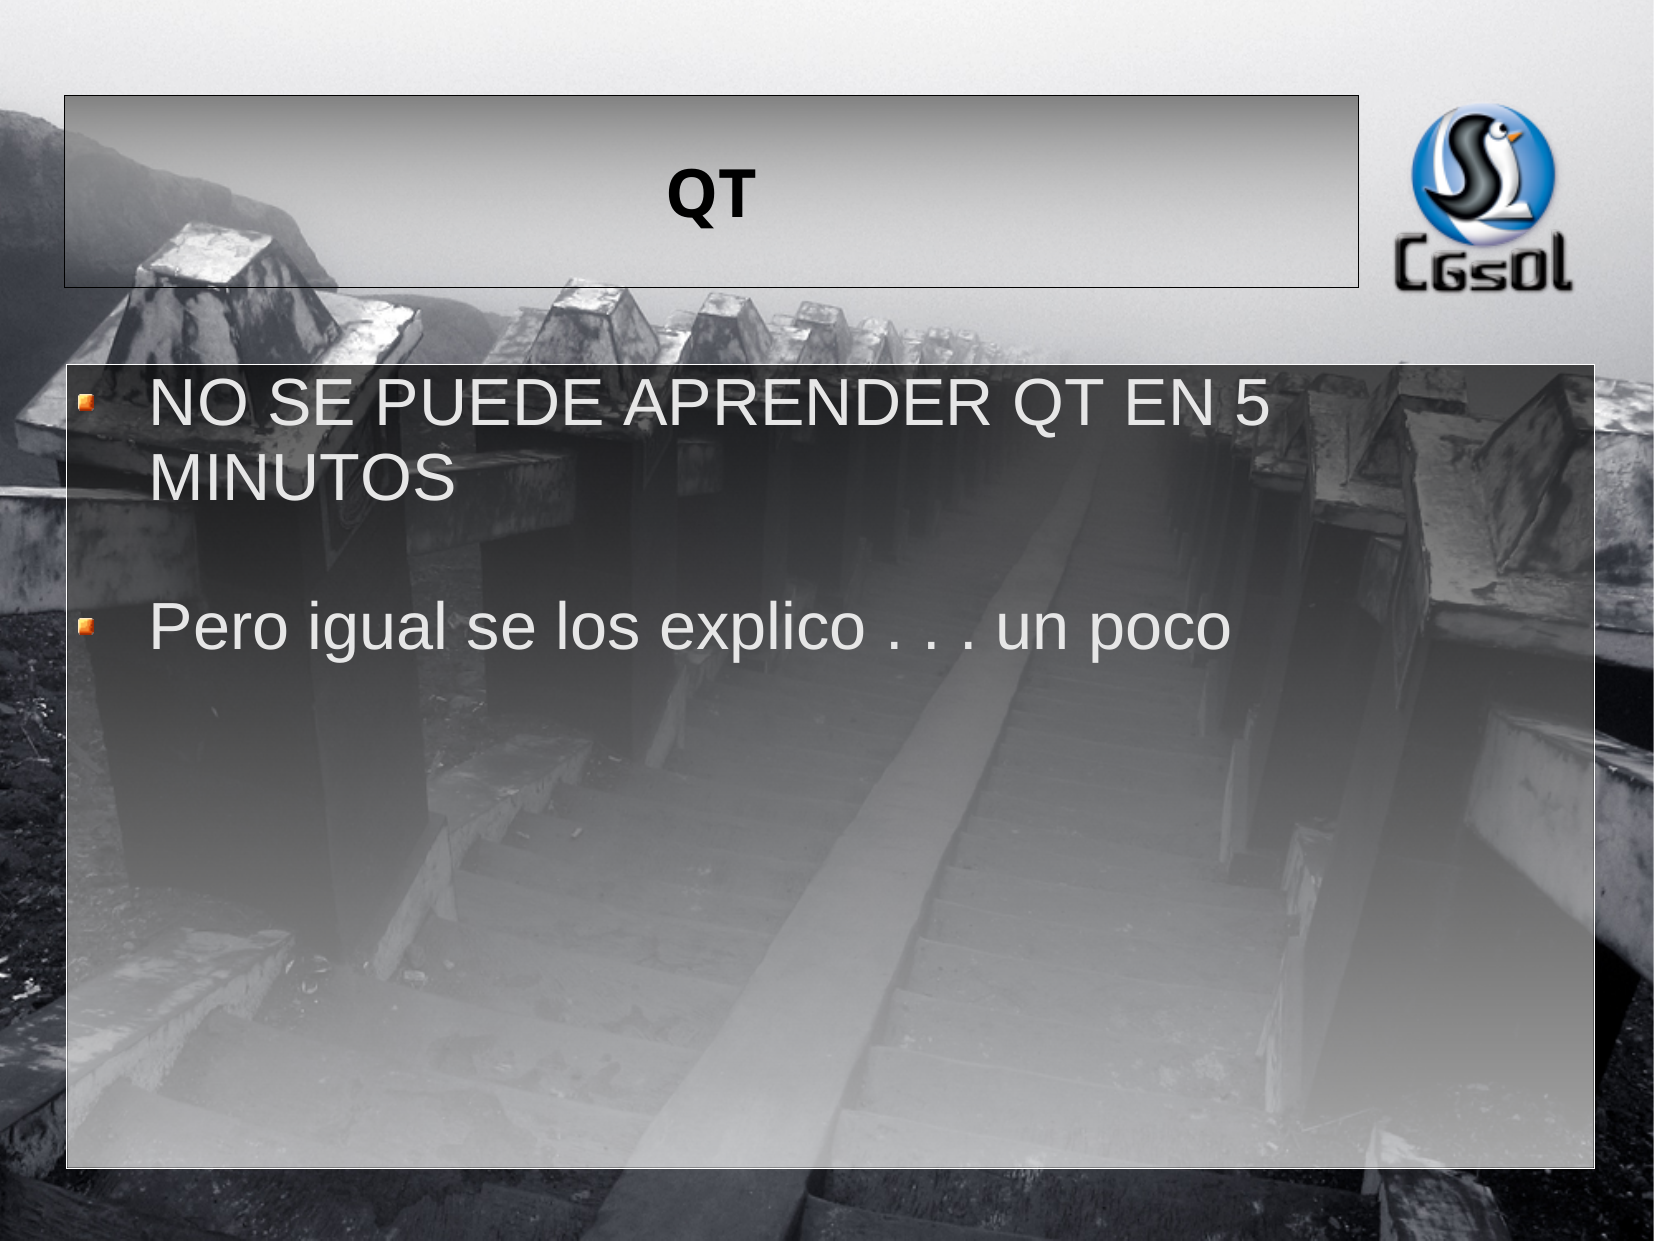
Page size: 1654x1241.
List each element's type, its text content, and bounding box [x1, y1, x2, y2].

list NO SE PUEDE APRENDER QT EN 5 MINUTOS Pero igual se los explico . . . un poco [66, 364, 1595, 1169]
title QT [64, 95, 1359, 288]
picture [0, 0, 1654, 1241]
